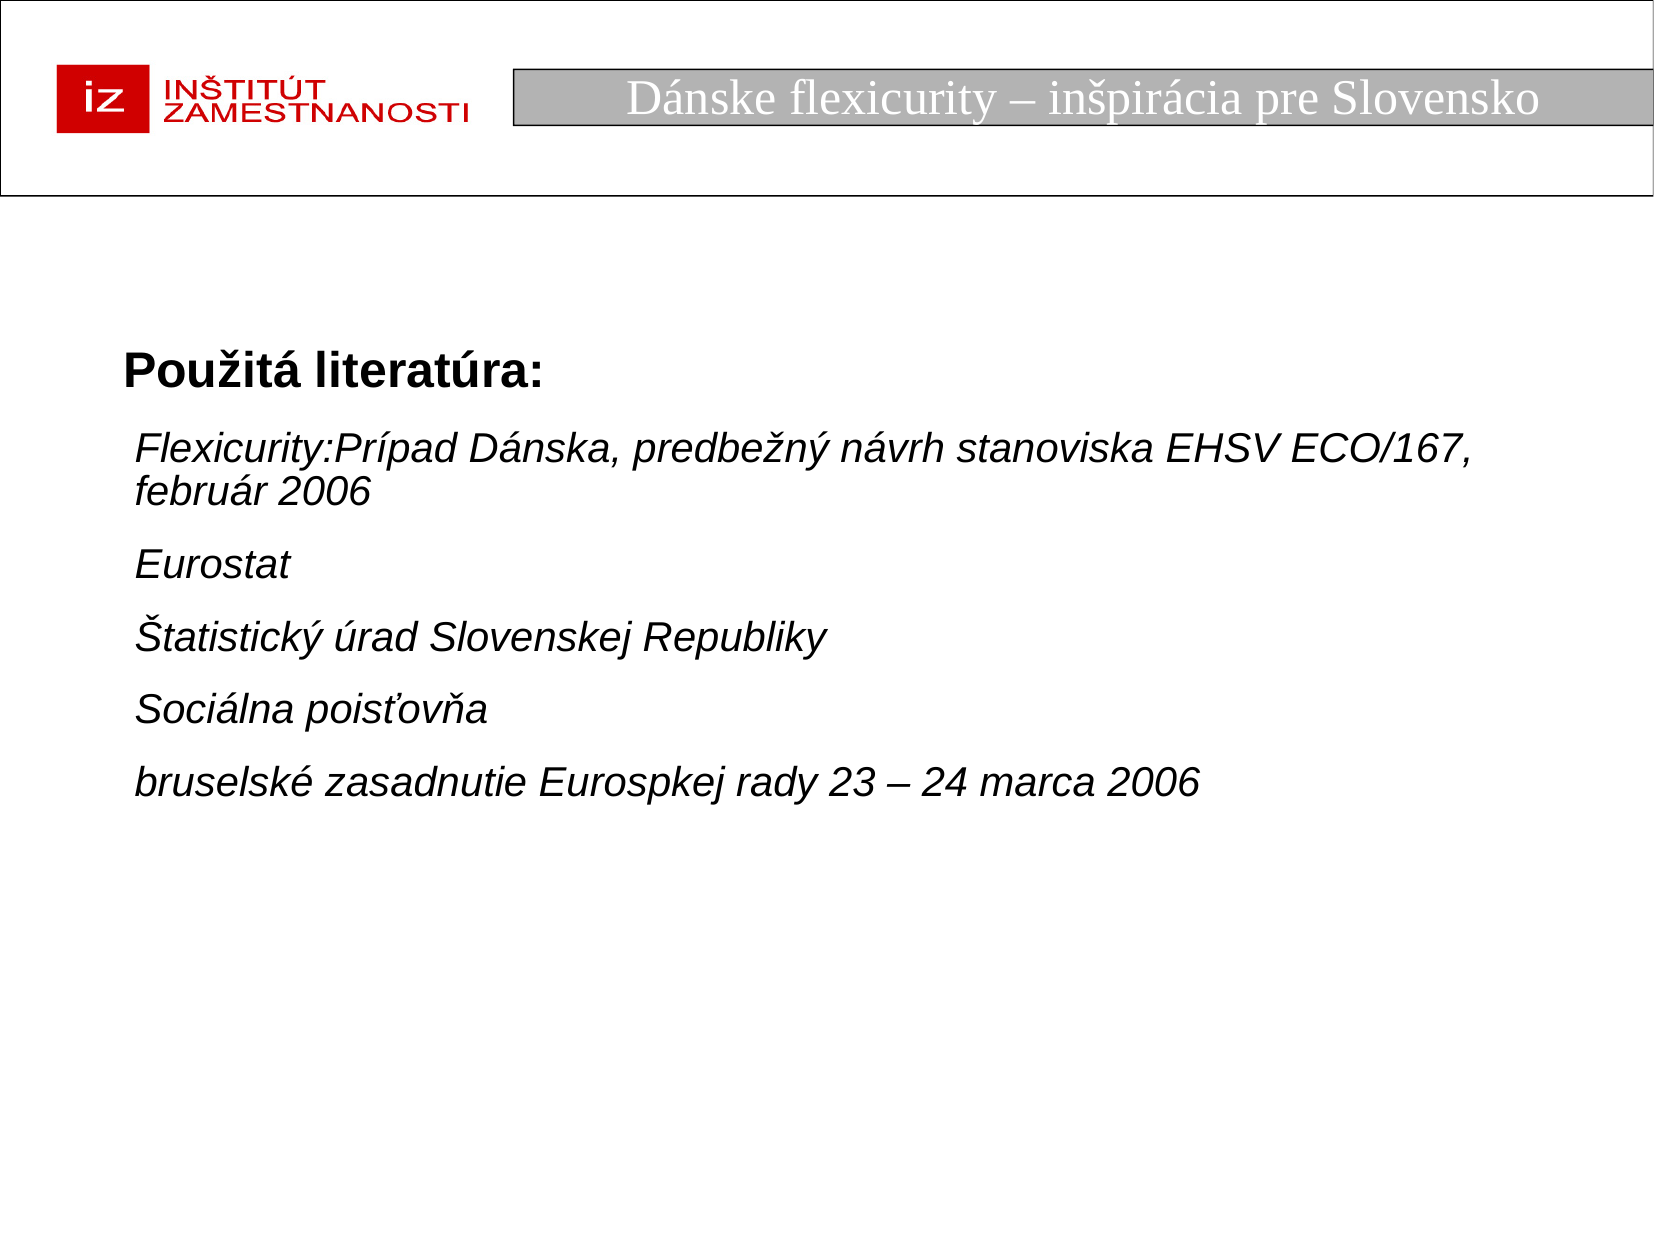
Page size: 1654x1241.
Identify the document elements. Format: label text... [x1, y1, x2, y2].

picture [5, 5, 518, 190]
list Použitá literatúra: Flexicurity:Prípad Dánska, predbežný návrh stanoviska EHSV ECO/167, február 2006 Eurostat Štatistický úrad Slovenskej Republiky Sociálna poisťovňa bruselské zasadnutie Eurospkej rady 23 – 24 marca 2006 [123, 346, 1536, 1214]
text_box Dánske flexicurity – inšpirácia pre Slovensko [513, 69, 1654, 126]
text_box [0, 0, 1654, 196]
